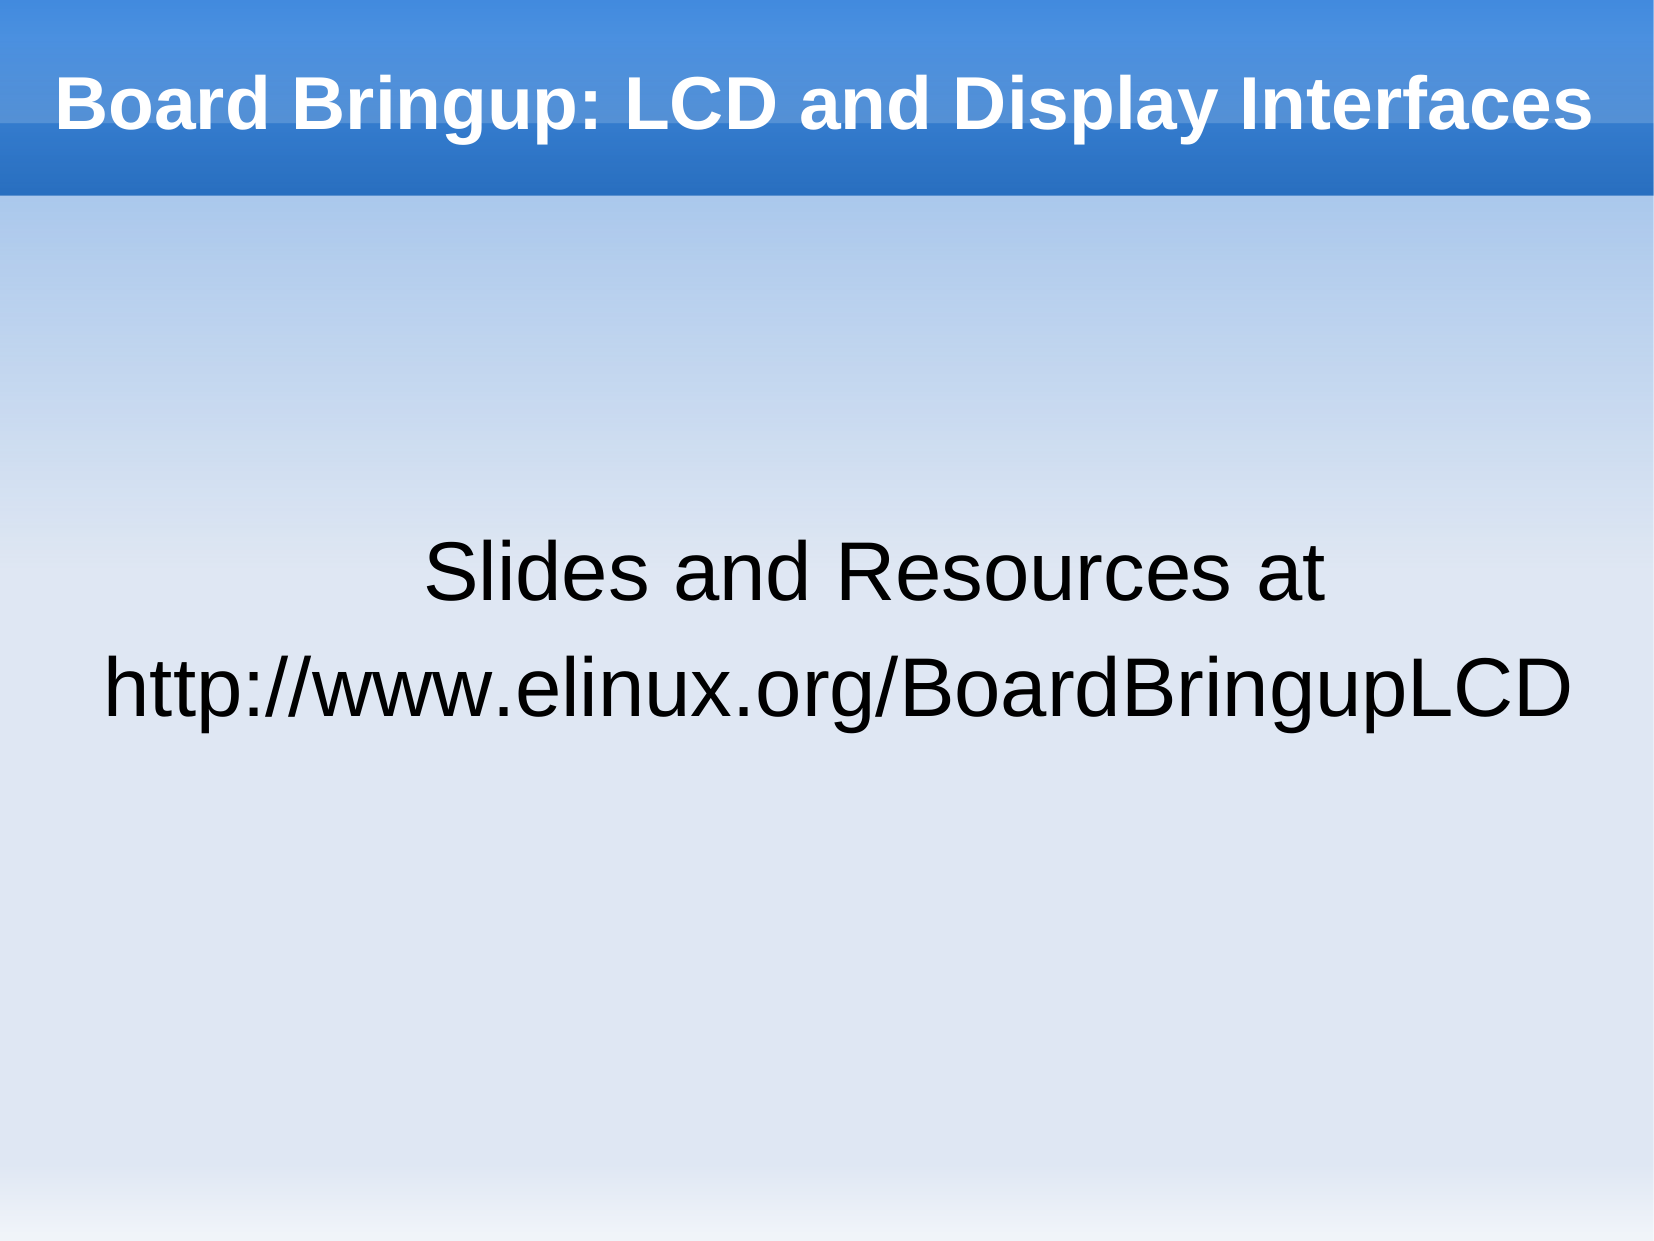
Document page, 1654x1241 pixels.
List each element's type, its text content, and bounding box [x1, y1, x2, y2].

list Slides and Resources at http://www.elinux.org/BoardBringupLCD [32, 525, 1576, 909]
title Board Bringup: LCD and Display Interfaces [0, 0, 1651, 208]
picture [0, 0, 1654, 1241]
